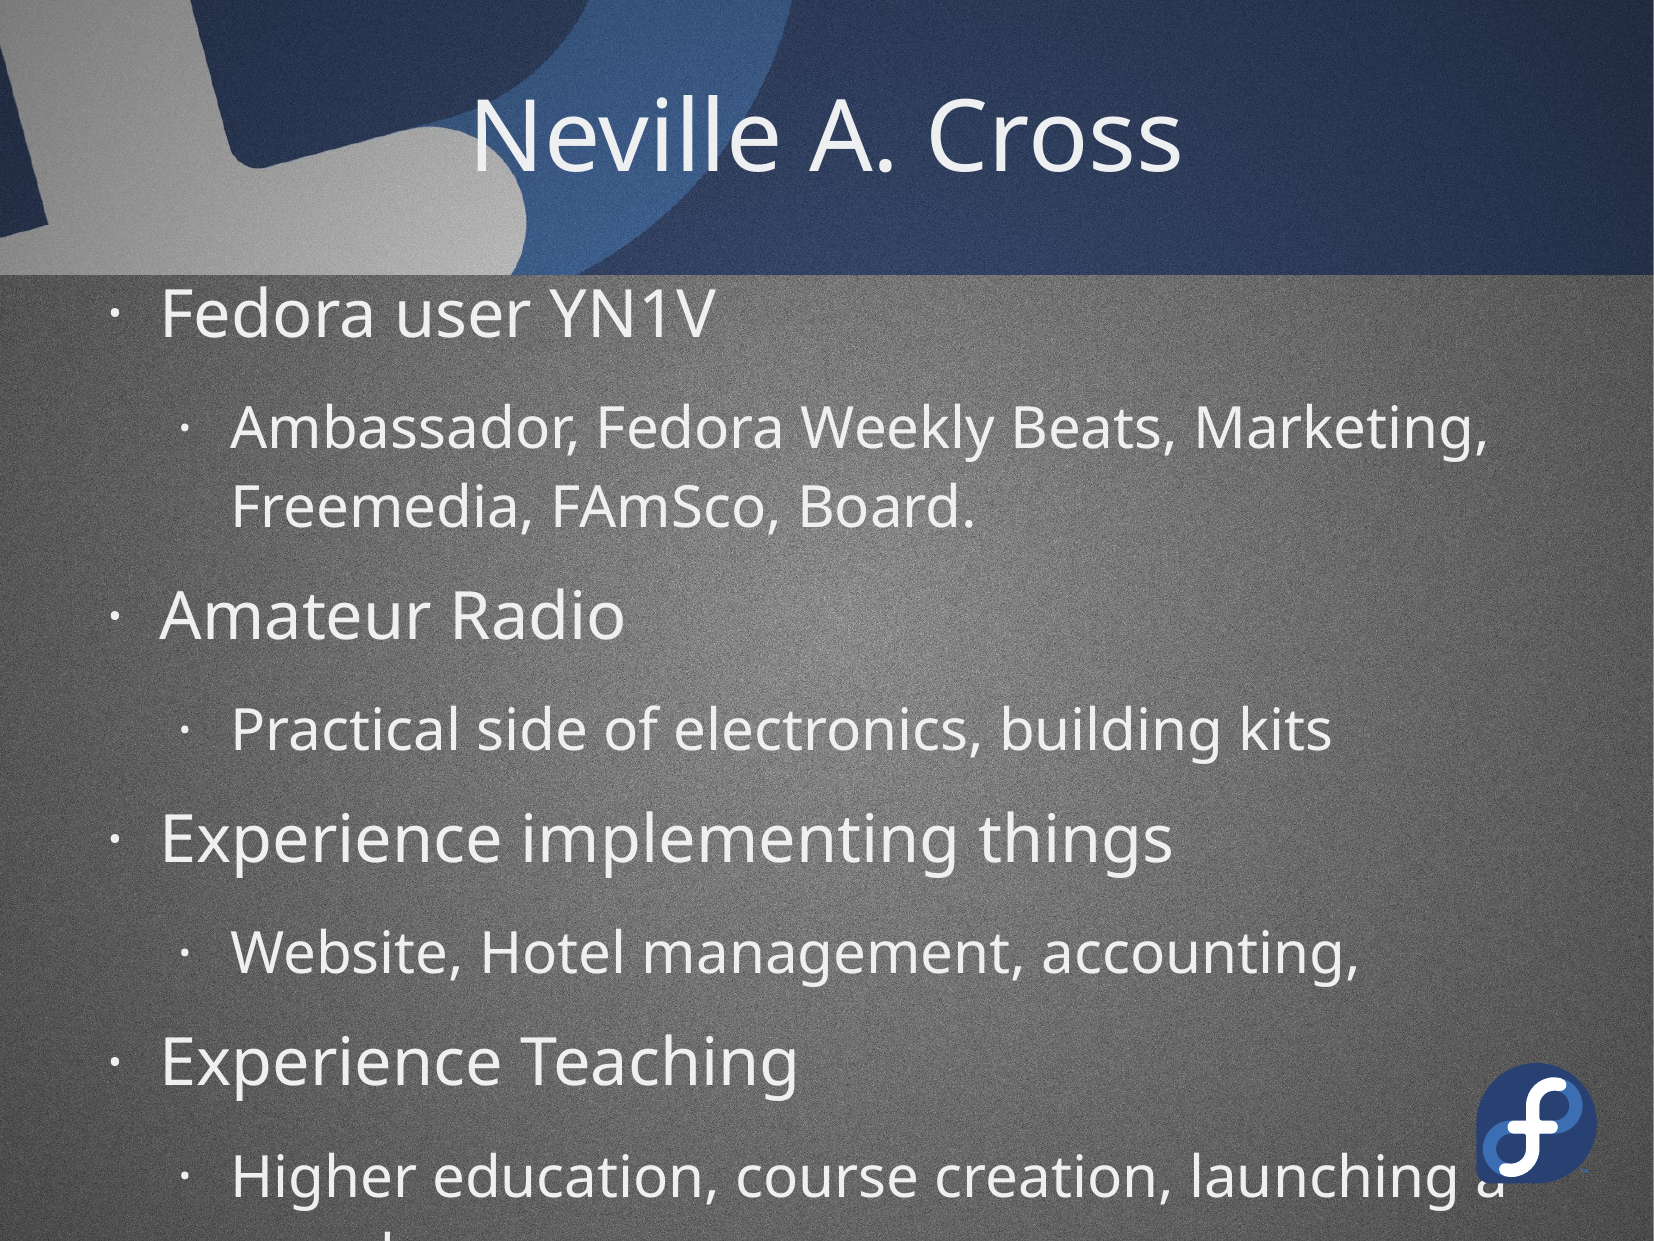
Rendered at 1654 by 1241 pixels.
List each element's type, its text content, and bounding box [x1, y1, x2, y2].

list Fedora user YN1V Ambassador, Fedora Weekly Beats, Marketing, Freemedia, FAmSco, Board. Amateur Radio Practical side of electronics, building kits Experience implementing things Website, Hotel management, accounting, Experience Teaching Higher education, course creation, launching a new degree. [88, 265, 1565, 1173]
picture [0, 0, 1654, 1241]
title Neville A. Cross [88, 29, 1565, 237]
